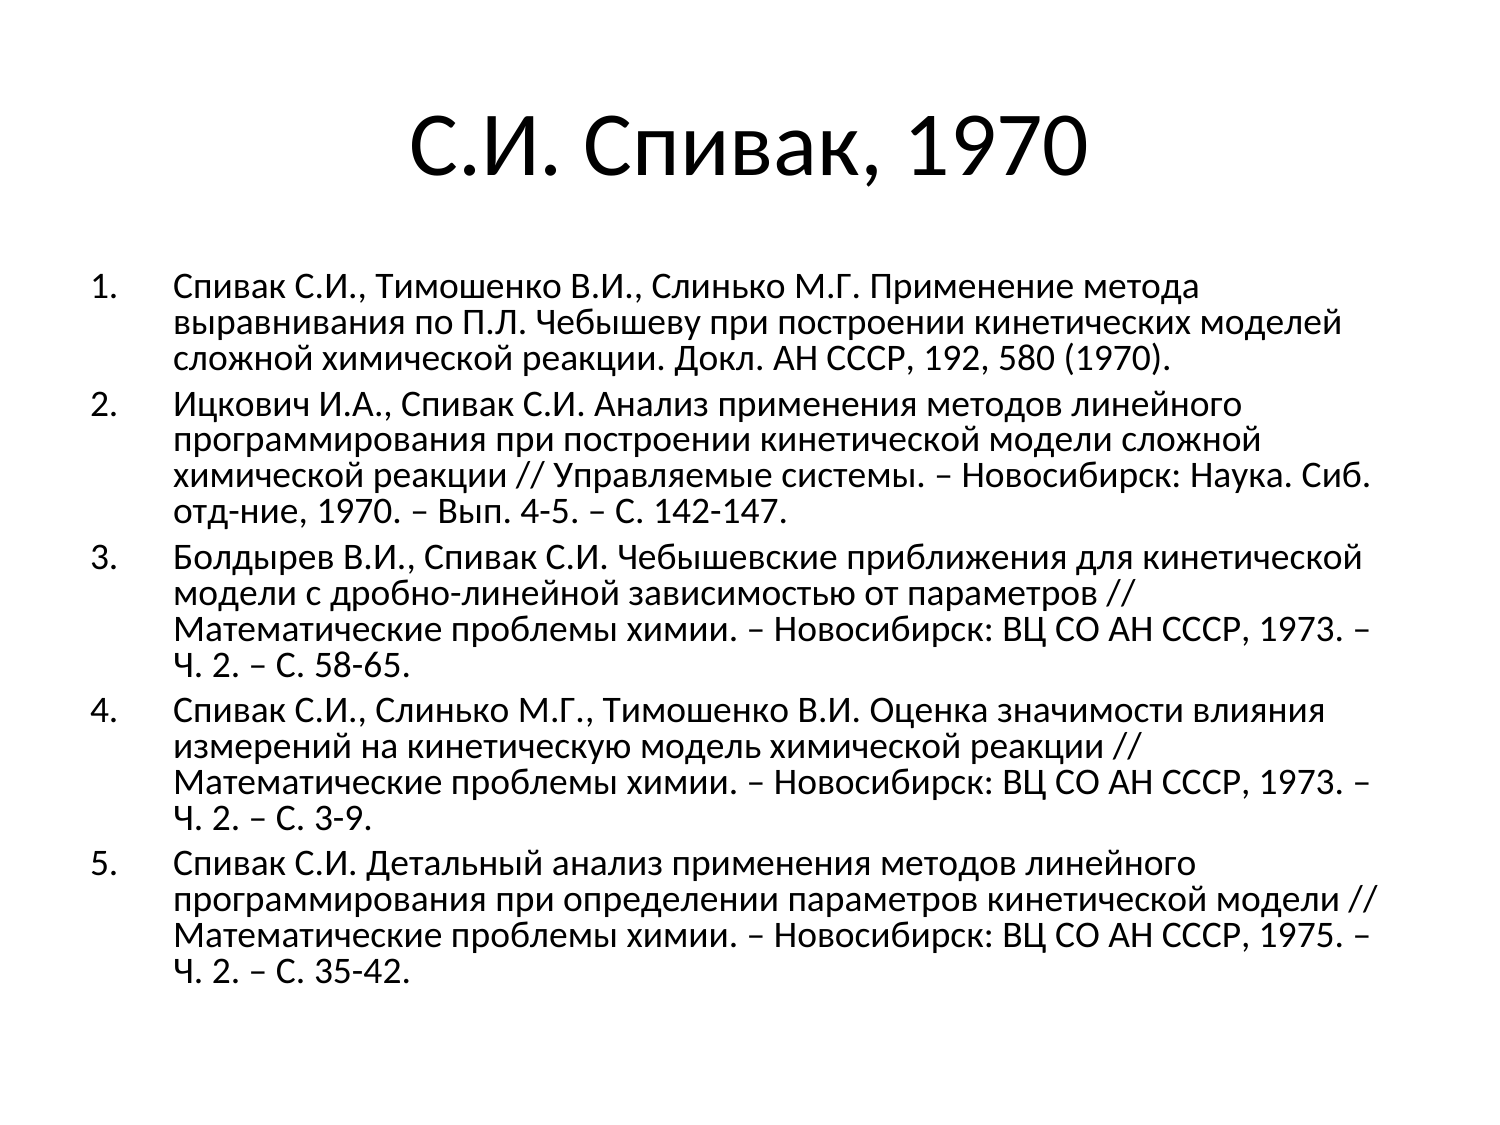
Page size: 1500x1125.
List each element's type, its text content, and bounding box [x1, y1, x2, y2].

text_box С.И. Спивак, 1970 [75, 45, 1426, 233]
text_box Спивак С.И., Тимошенко В.И., Слинько М.Г. Применение метода выравнивания по П.Л. Чебышеву при построении кинетических моделей сложной химической реакции. Докл. АН СССР, 192, 580 (1970). Ицкович И.А., Спивак С.И. Анализ применения методов линейного программирования при построении кинетической модели сложной химической реакции // Управляемые системы. – Новосибирск: Наука. Сиб. отд-ние, 1970. – Вып. 4-5. – С. 142-147. Болдырев В.И., Спивак С.И. Чебышевские приближения для кинетической модели с дробно-линейной зависимостью от параметров // Математические проблемы химии. – Новосибирск: ВЦ СО АН СССР, 1973. – Ч. 2. – С. 58-65. Спивак С.И., Слинько М.Г., Тимошенко В.И. Оценка значимости влияния измерений на кинетическую модель химической реакции // Математические проблемы химии. – Новосибирск: ВЦ СО АН СССР, 1973. – Ч. 2. – С. 3-9. Спивак С.И. Детальный анализ применения методов линейного программирования при определении параметров кинетической модели // Математические проблемы химии. – Новосибирск: ВЦ СО АН СССР, 1975. – Ч. 2. – С. 35-42. [75, 262, 1426, 1005]
